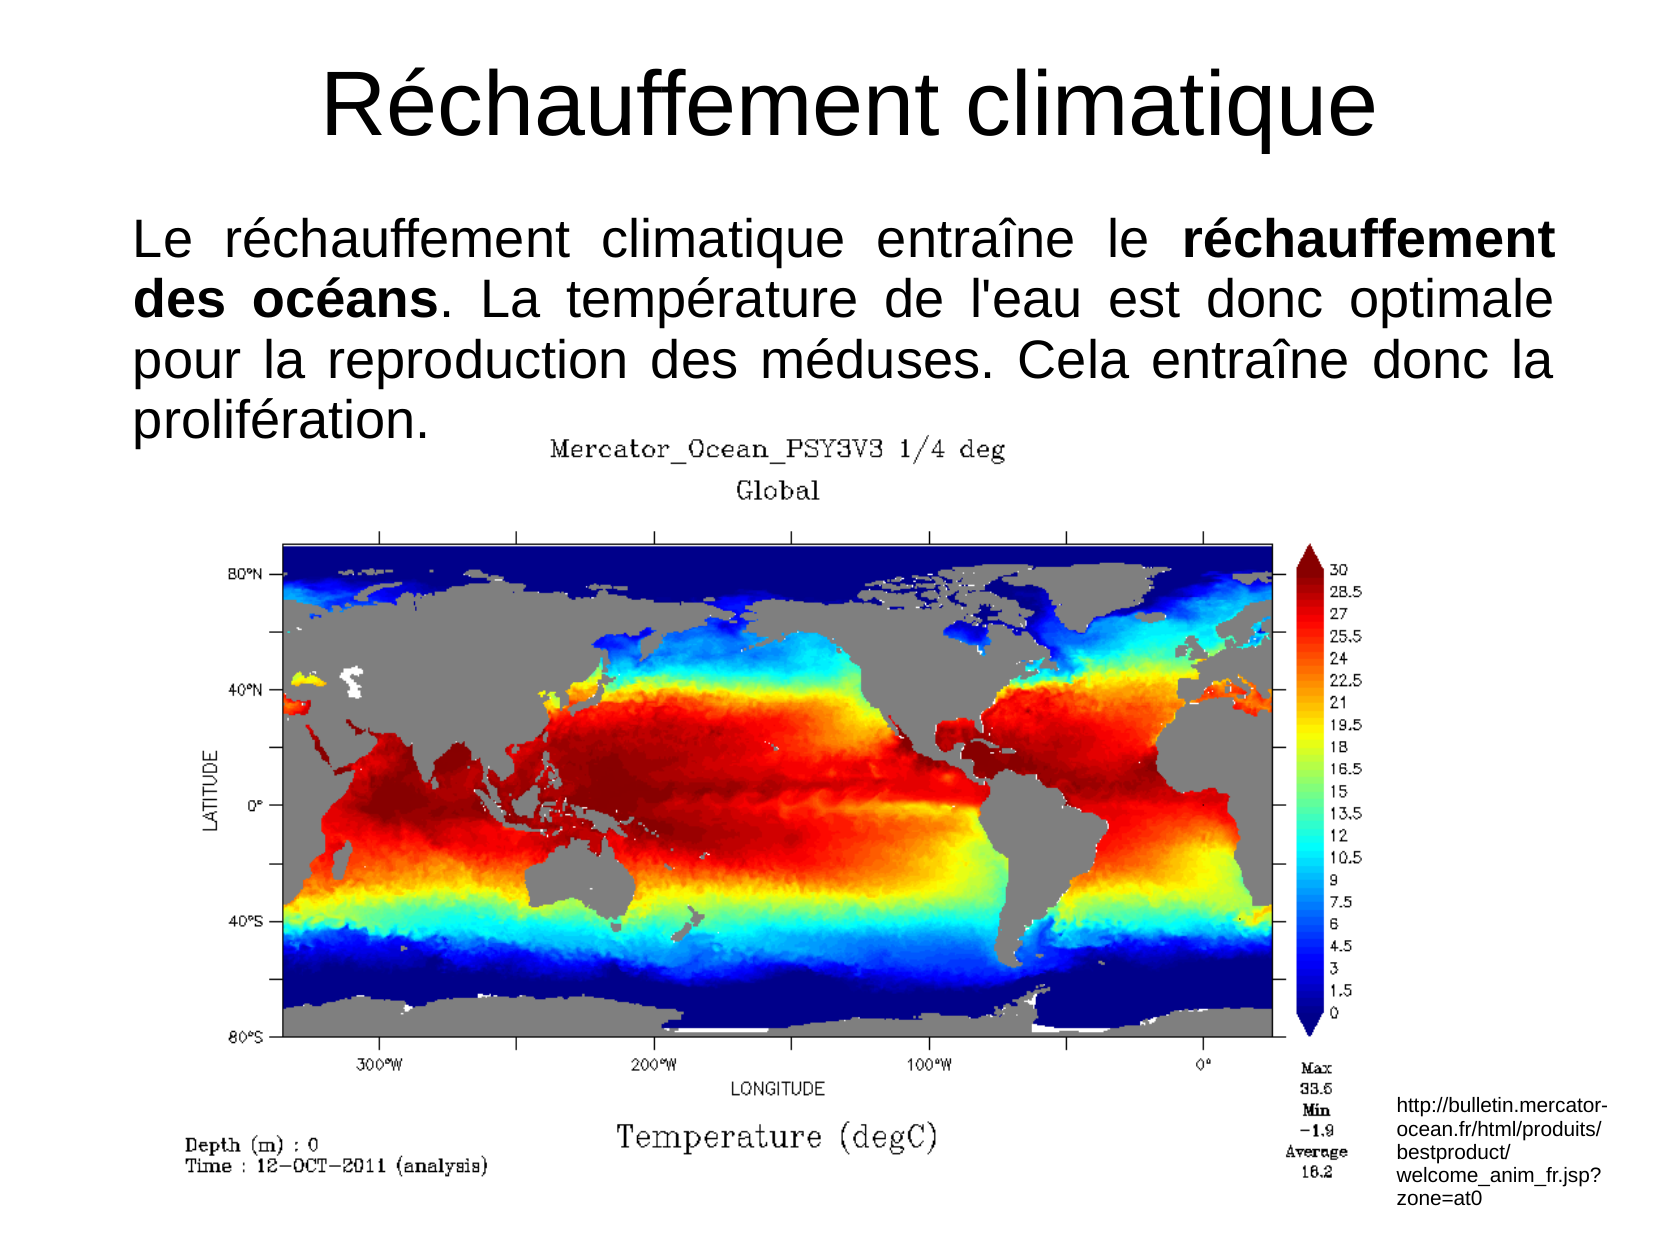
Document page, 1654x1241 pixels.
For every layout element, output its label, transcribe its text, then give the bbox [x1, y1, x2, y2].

title Réchauffement climatique [106, 0, 1595, 208]
text_box Le réchauffement climatique entraîne le réchauffement des océans. La température de l'eau est donc optimale pour la reproduction des méduses. Cela entraîne donc la prolifération. [82, 200, 1571, 462]
text_box http://bulletin.mercator-ocean.fr/html/produits/bestproduct/welcome_anim_fr.jsp?zone=at0 [1381, 1086, 1654, 1194]
picture [165, 462, 1371, 1182]
